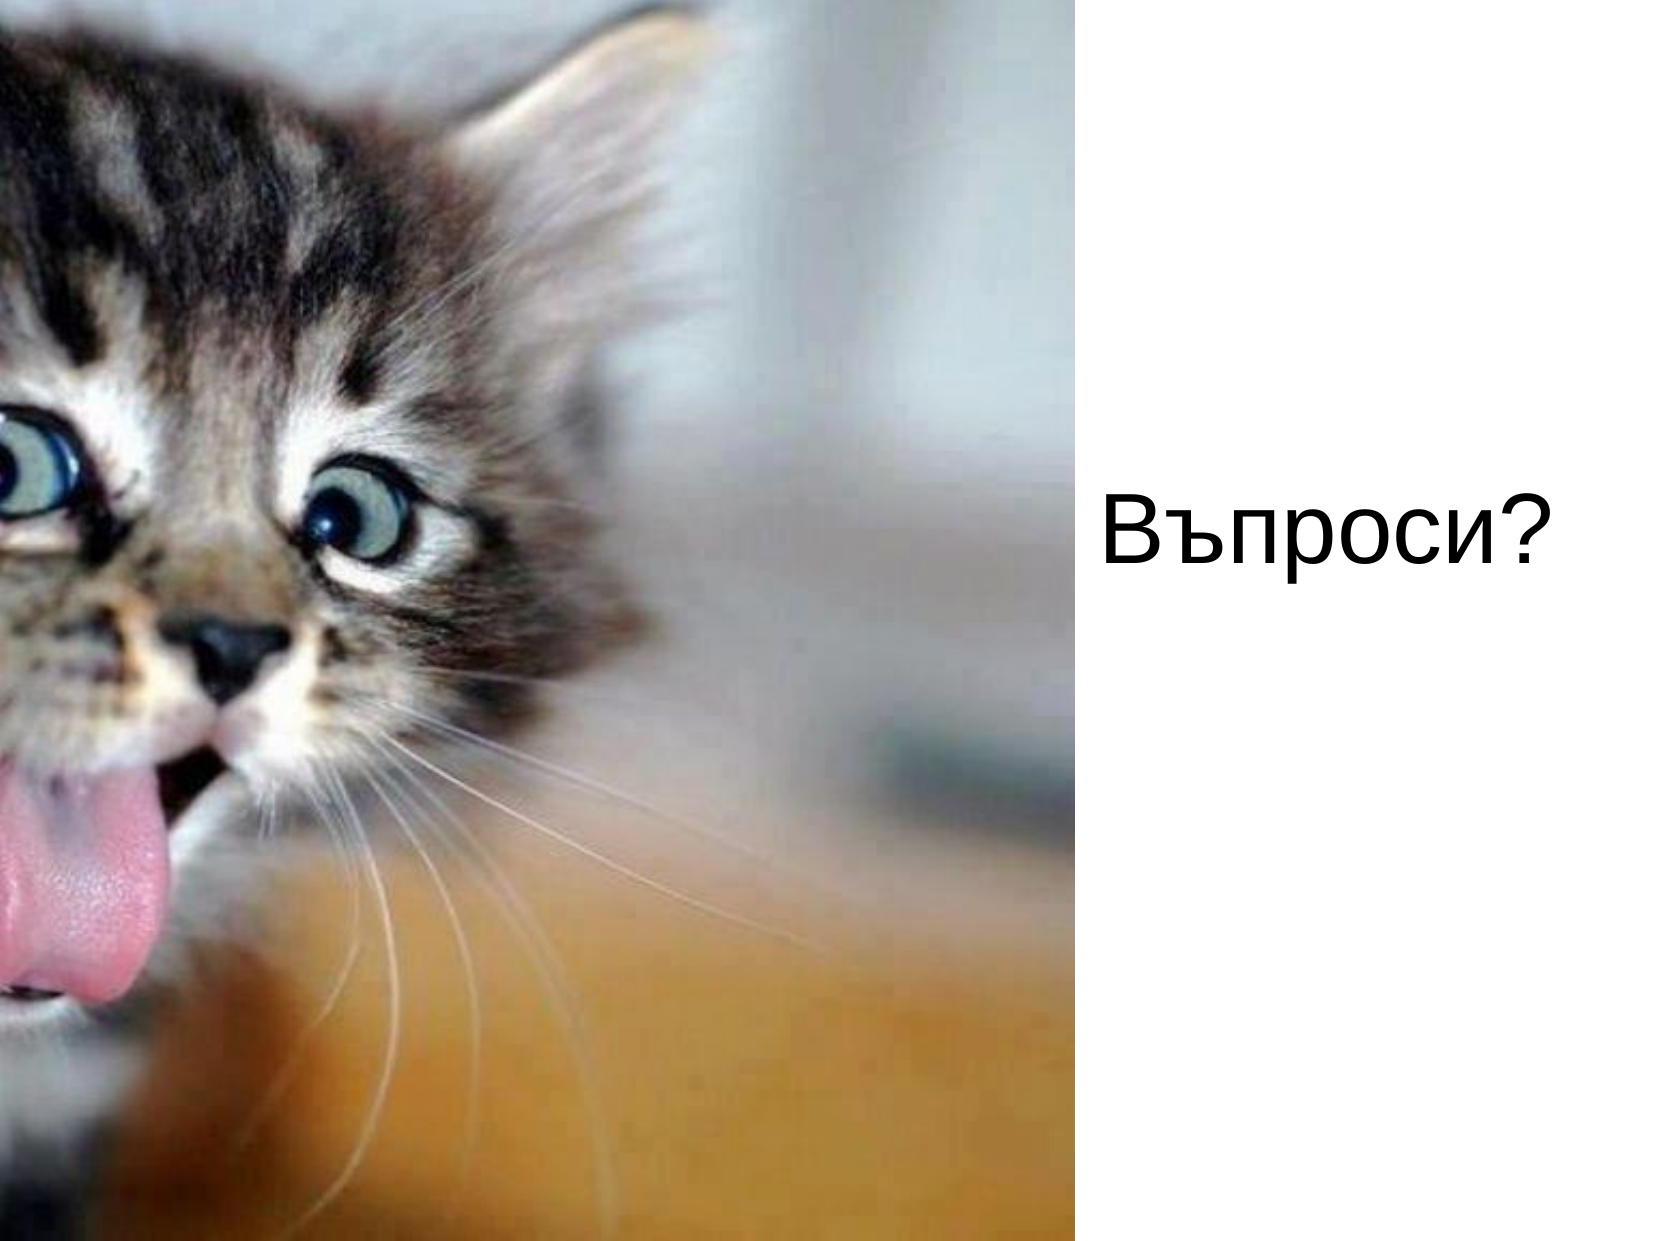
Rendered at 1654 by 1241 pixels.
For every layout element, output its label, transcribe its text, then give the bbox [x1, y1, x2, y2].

picture [0, 0, 1075, 1241]
subtitle Въпроси? [82, 49, 1571, 1010]
